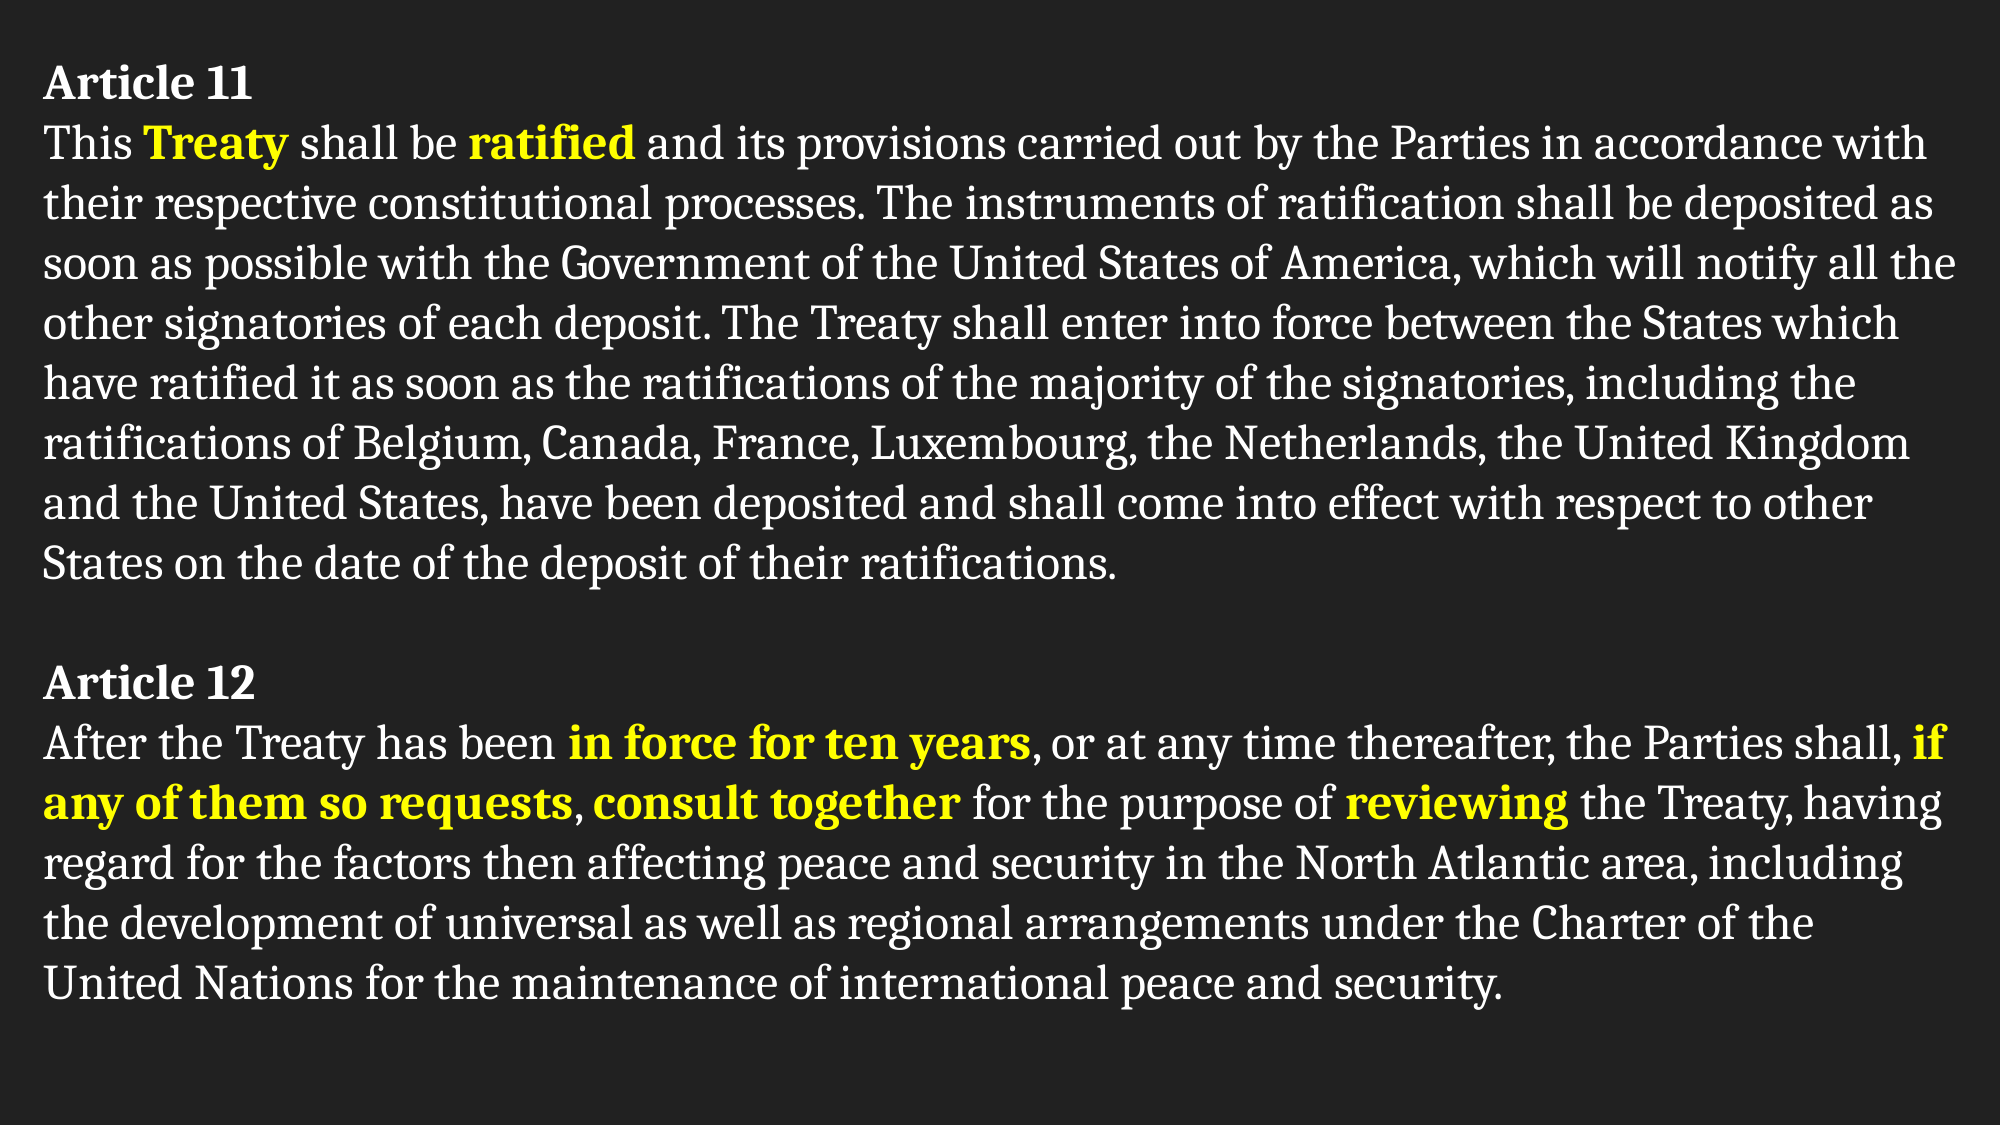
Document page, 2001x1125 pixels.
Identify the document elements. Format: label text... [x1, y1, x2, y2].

text_box Article 11 This Treaty shall be ratified and its provisions carried out by the Parties in accordance with their respective constitutional processes. The instruments of ratification shall be deposited as soon as possible with the Government of the United States of America, which will notify all the other signatories of each deposit. The Treaty shall enter into force between the States which have ratified it as soon as the ratifications of the majority of the signatories, including the ratifications of Belgium, Canada, France, Luxembourg, the Netherlands, the United Kingdom and the United States, have been deposited and shall come into effect with respect to other States on the date of the deposit of their ratifications. Article 12 After the Treaty has been in force for ten years, or at any time thereafter, the Parties shall, if any of them so requests, consult together for the purpose of reviewing the Treaty, having regard for the factors then affecting peace and security in the North Atlantic area, including the development of universal as well as regional arrangements under the Charter of the United Nations for the maintenance of international peace and security. [29, 42, 1979, 1017]
